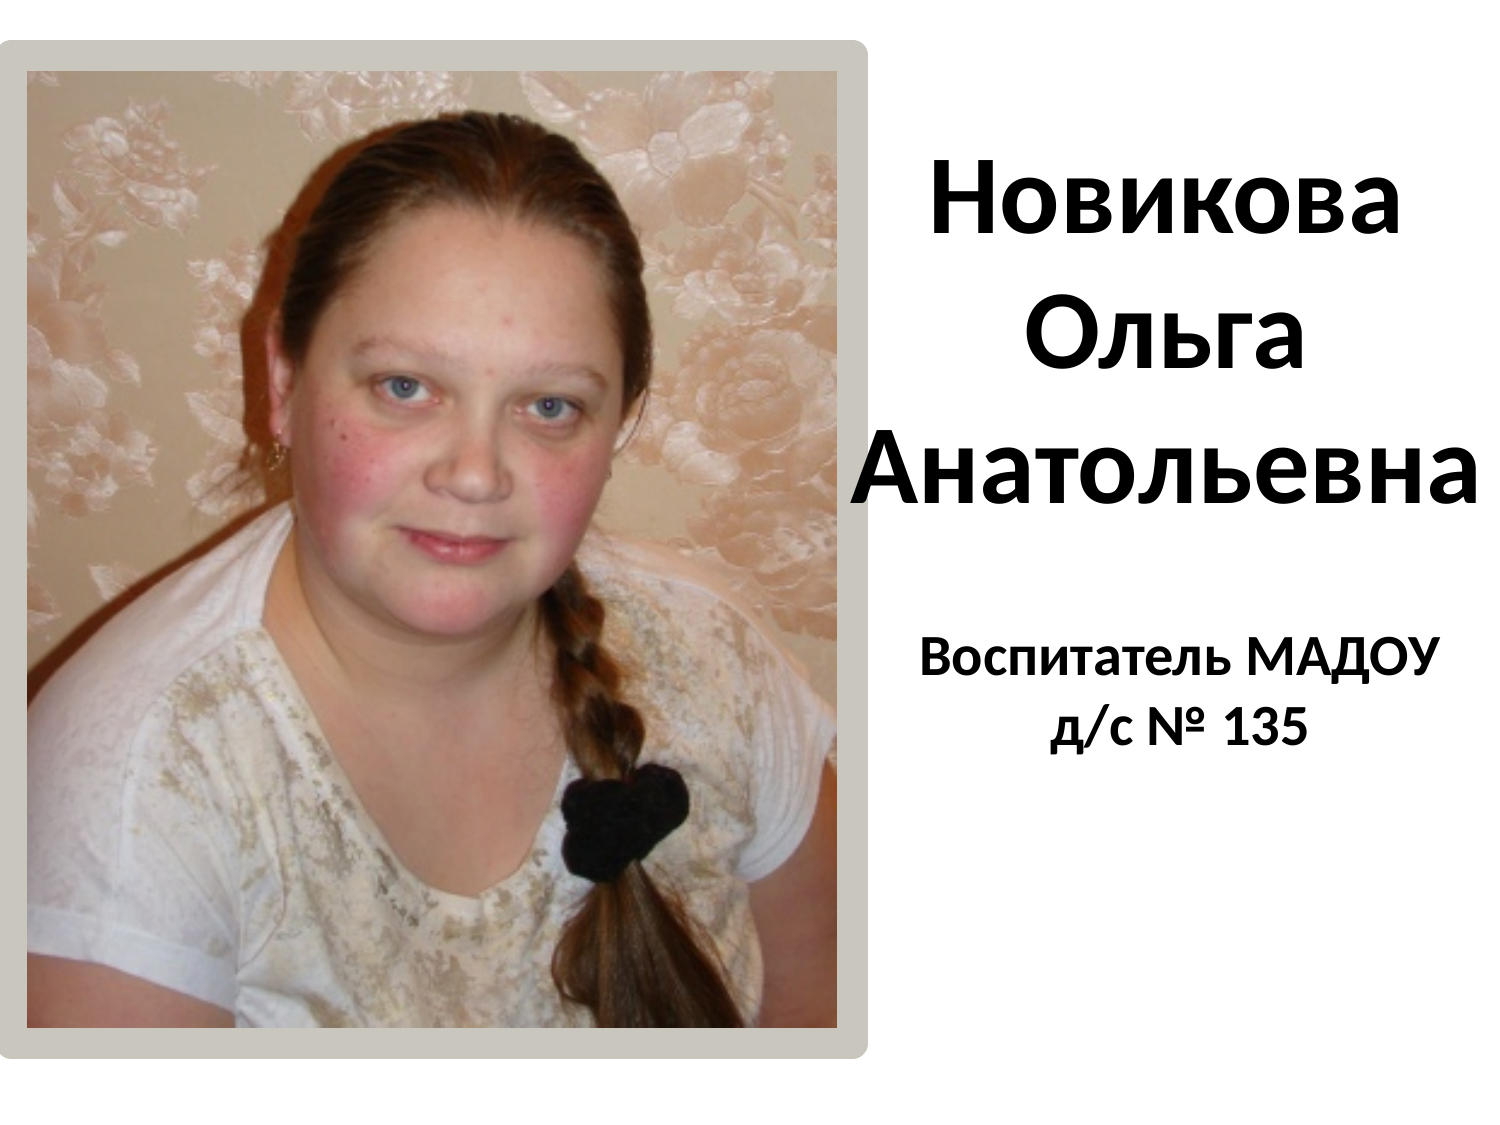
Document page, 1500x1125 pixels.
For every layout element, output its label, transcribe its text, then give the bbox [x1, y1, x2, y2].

text_box Воспитатель МАДОУ д/с № 135 [904, 609, 1456, 765]
text_box Новикова Ольга Анатольевна [835, 113, 1498, 534]
picture [26, 70, 837, 1028]
